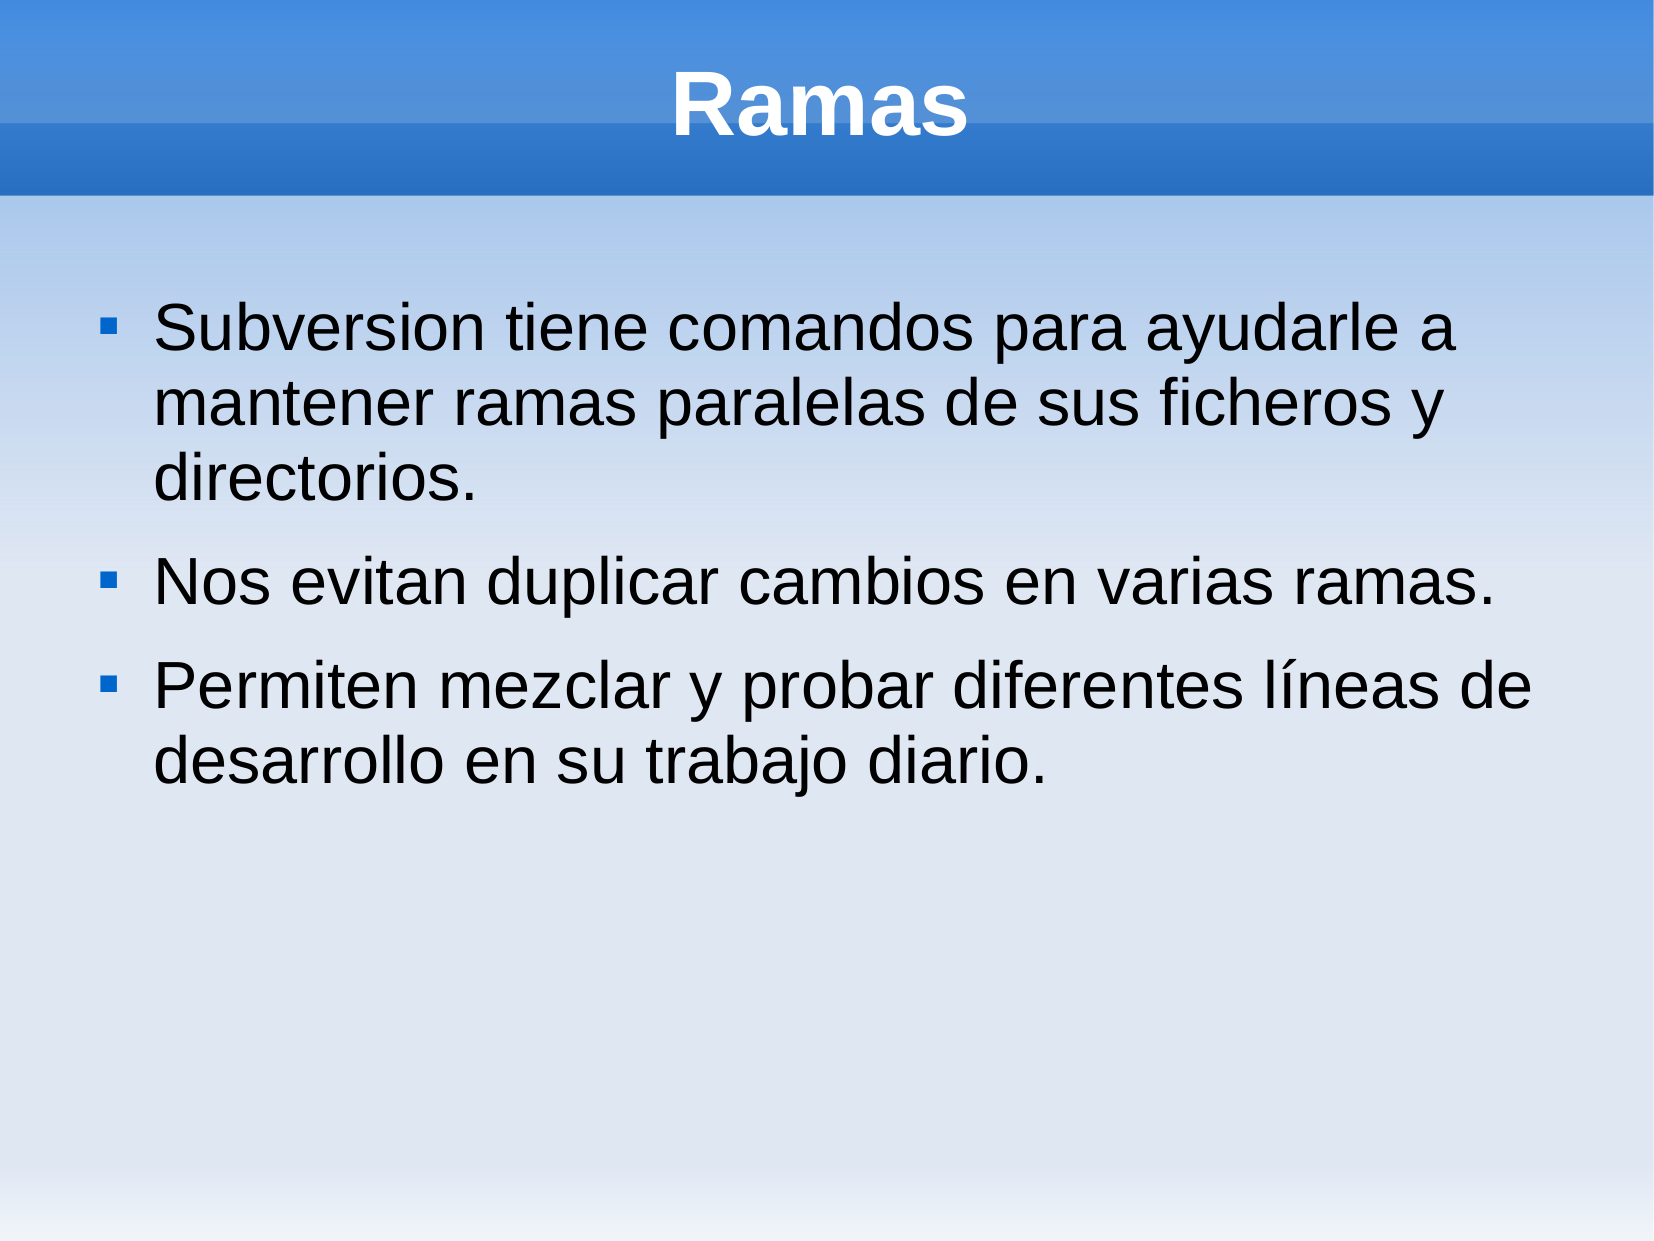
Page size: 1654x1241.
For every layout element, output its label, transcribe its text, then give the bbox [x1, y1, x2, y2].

picture [0, 0, 1654, 1241]
list Subversion tiene comandos para ayudarle a mantener ramas paralelas de sus ficheros y directorios. Nos evitan duplicar cambios en varias ramas. Permiten mezclar y probar diferentes líneas de desarrollo en su trabajo diario. [82, 290, 1571, 1094]
title Ramas [76, 7, 1565, 200]
list [88, 618, 1577, 1152]
